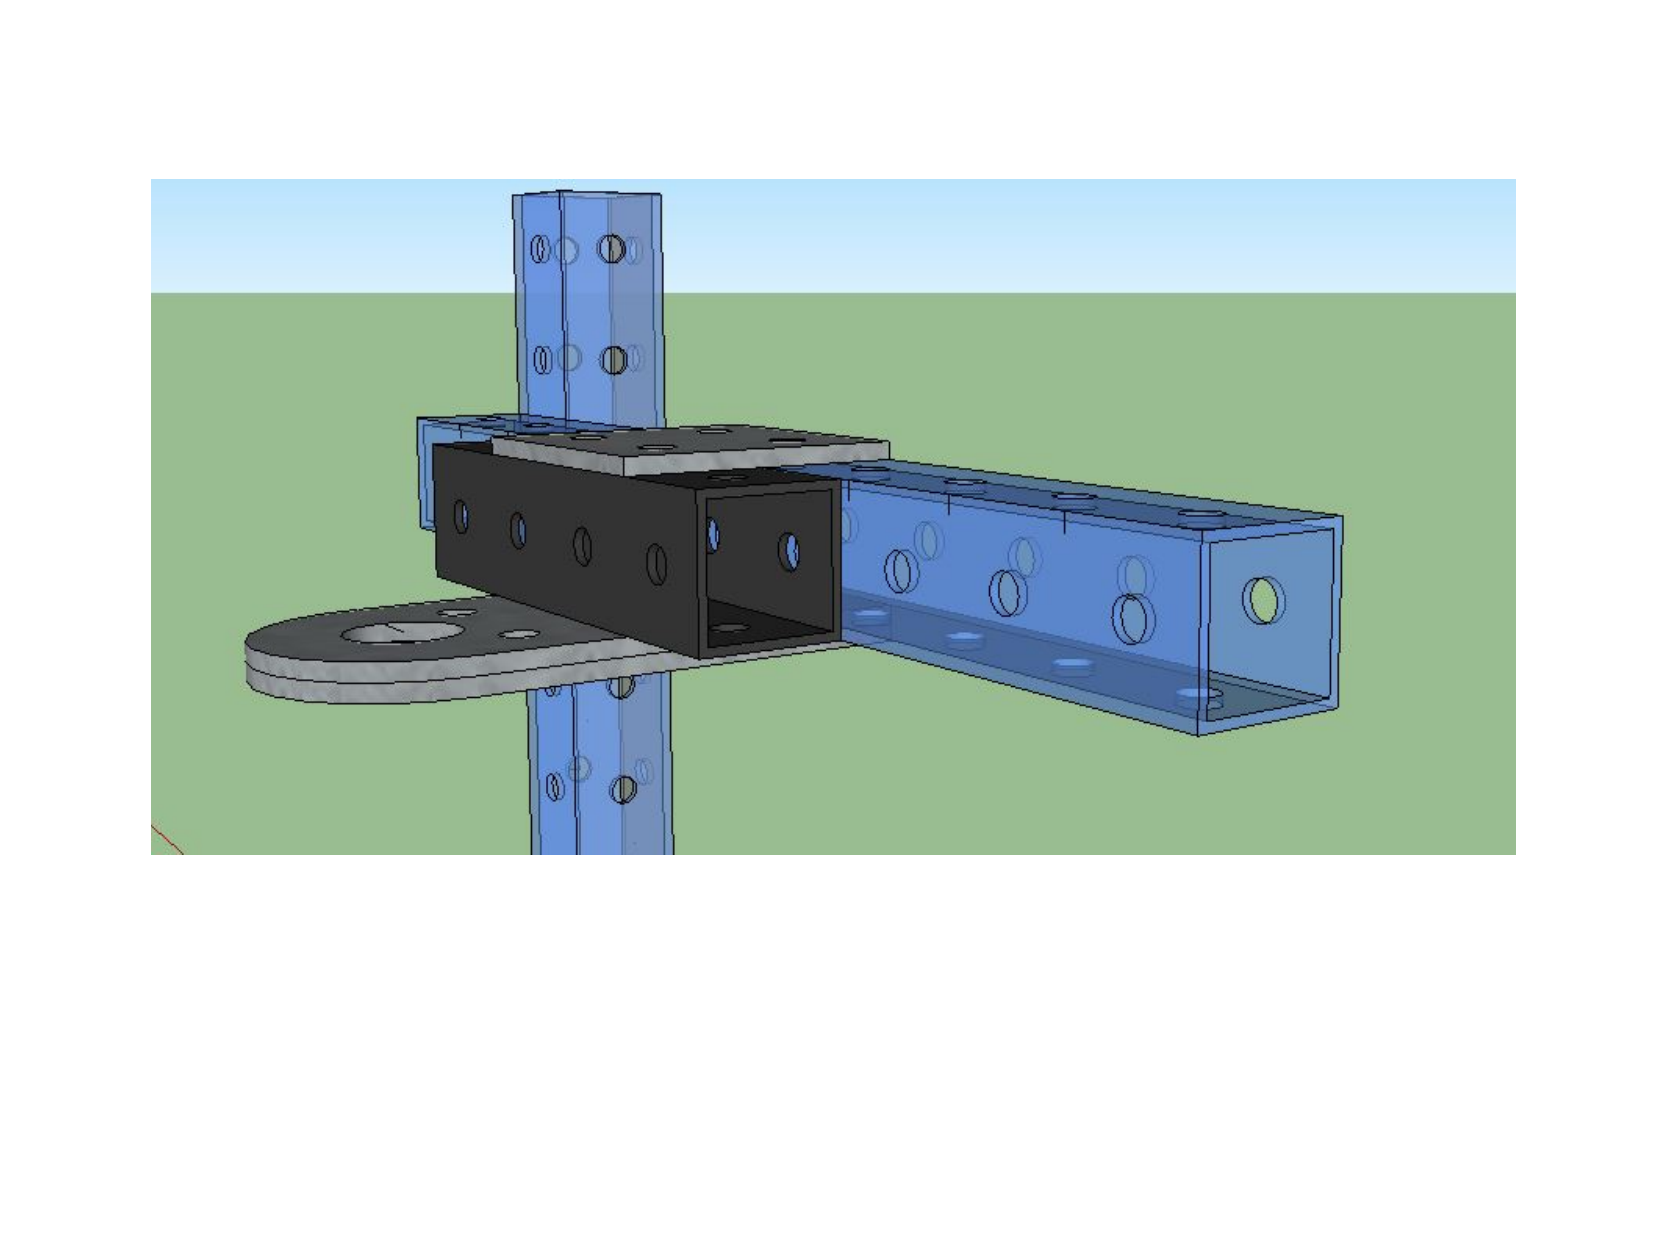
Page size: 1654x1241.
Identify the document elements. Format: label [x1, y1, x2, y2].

picture [151, 179, 1516, 855]
